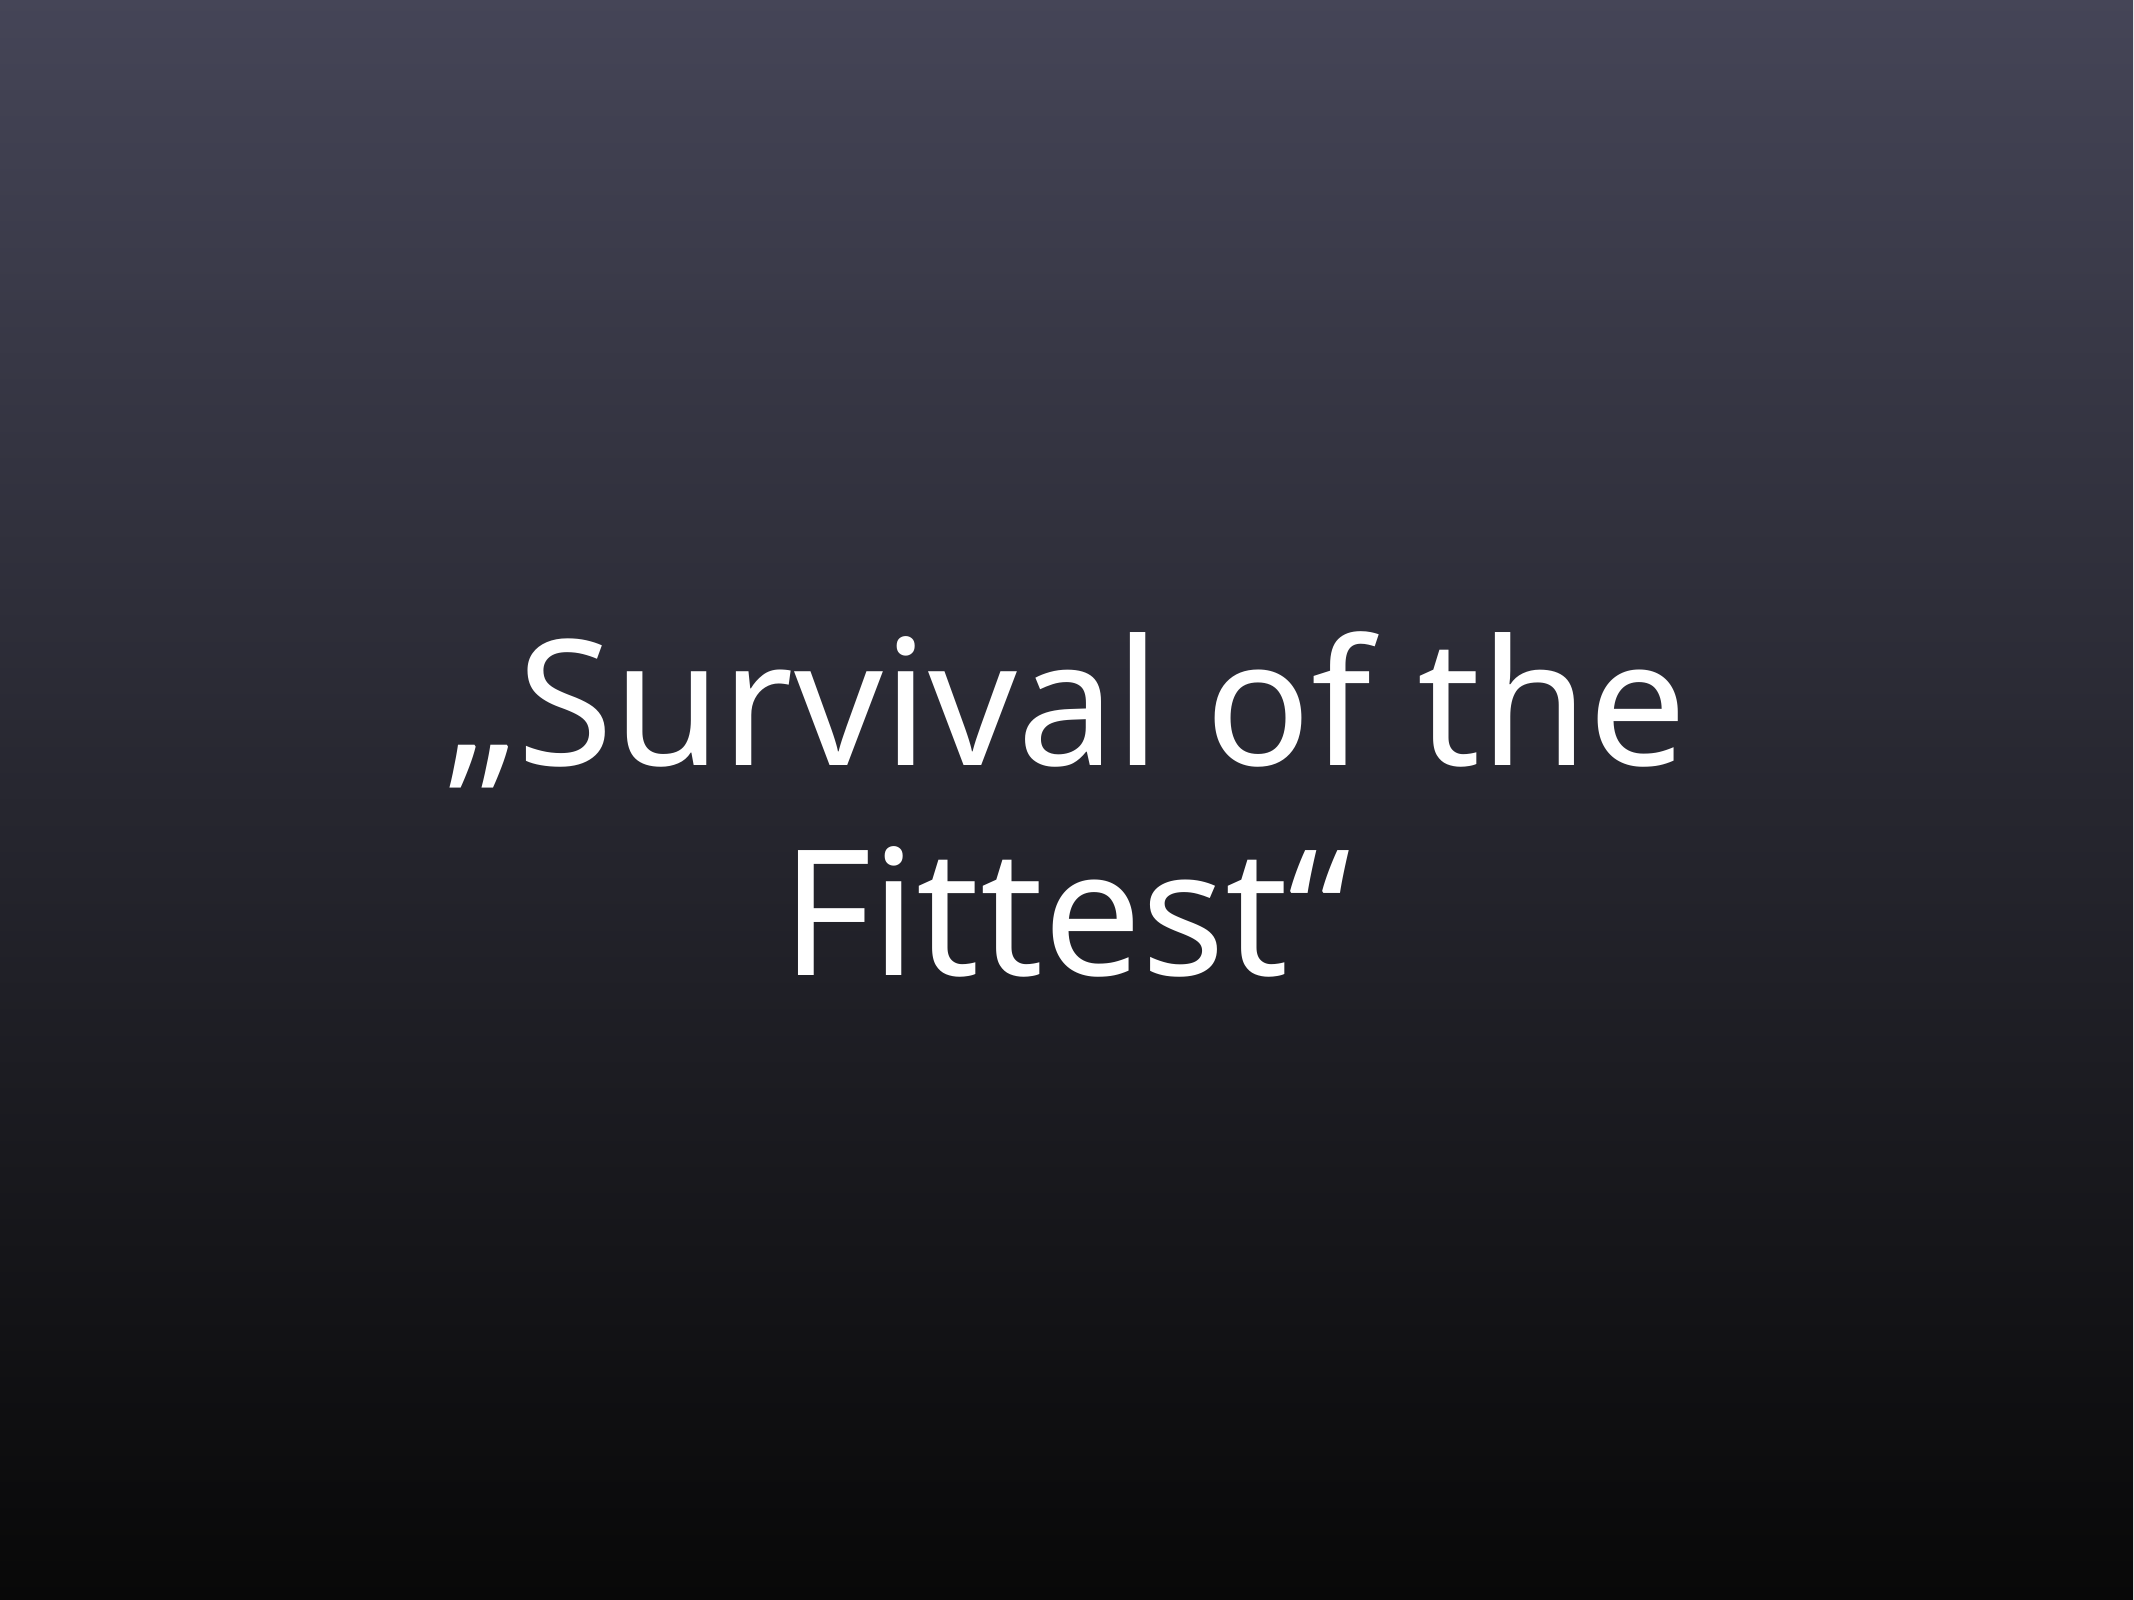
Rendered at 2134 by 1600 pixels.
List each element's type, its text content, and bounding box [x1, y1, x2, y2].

title „Survival of the Fittest“ [208, 487, 1925, 1113]
